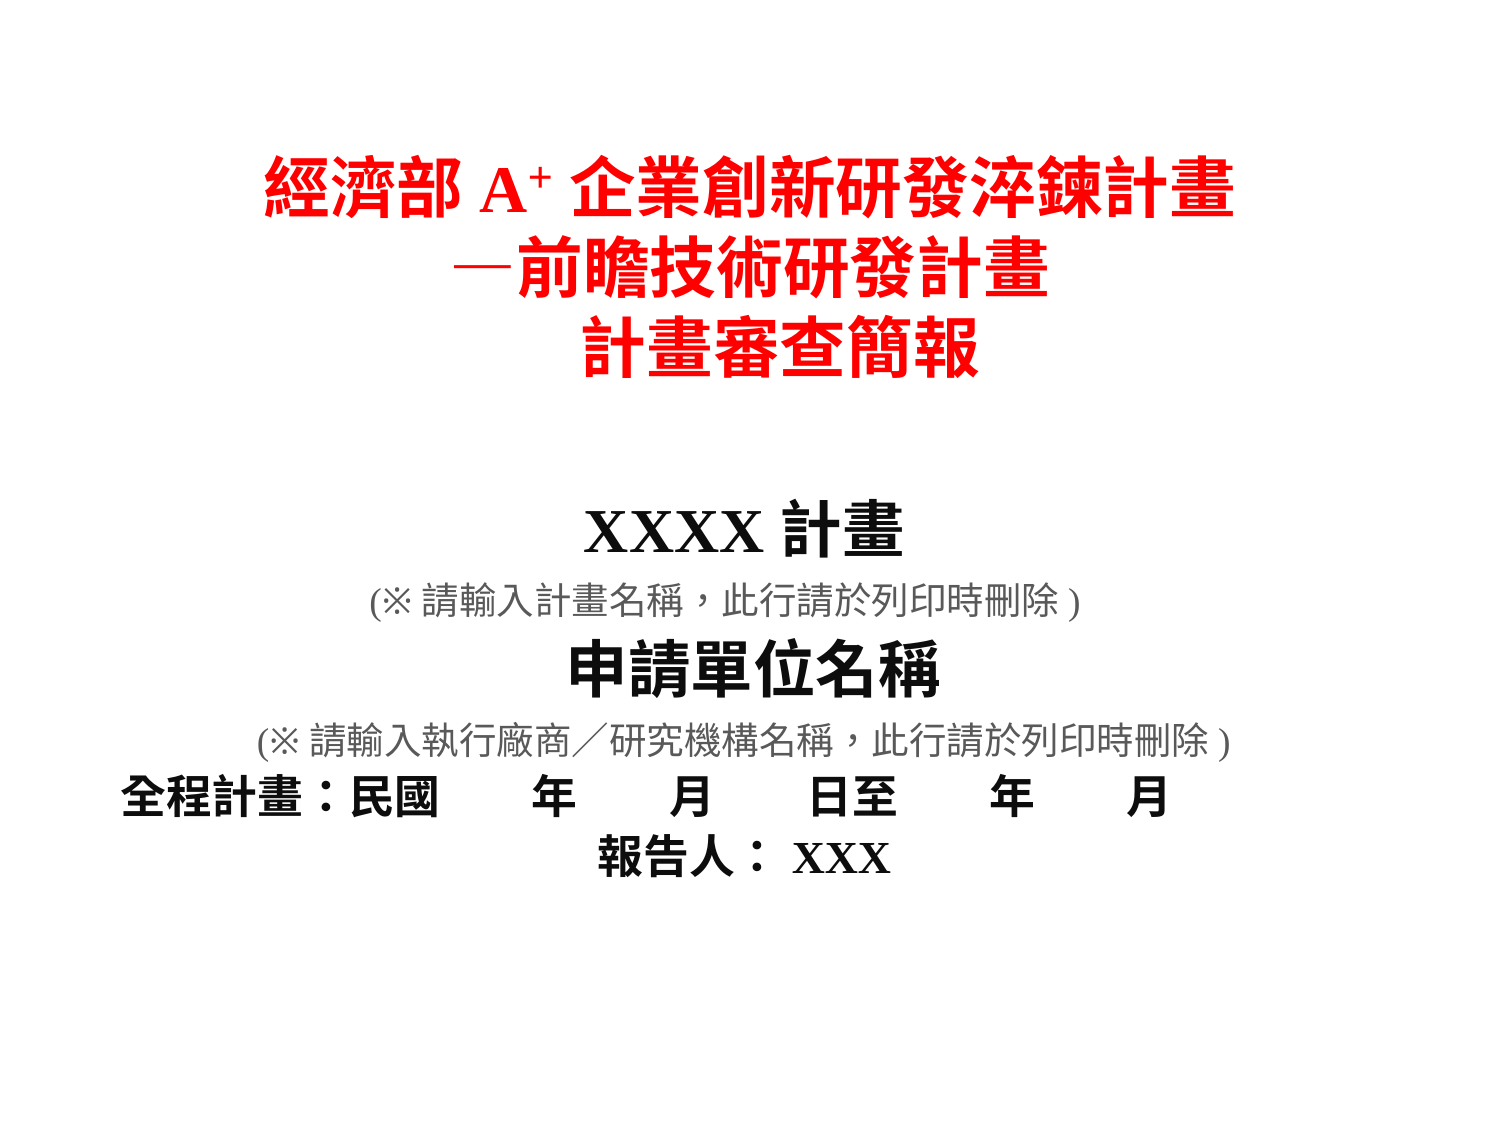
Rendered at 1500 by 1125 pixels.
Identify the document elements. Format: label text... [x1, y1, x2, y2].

text_box XXXX計畫 (※請輸入計畫名稱，此行請於列印時刪除) 申請單位名稱 (※請輸入執行廠商／研究機構名稱，此行請於列印時刪除) 全程計畫：民國 年 月 日至 年 月 報告人：XXX [41, 492, 1448, 932]
text_box 經濟部A+企業創新研發淬鍊計畫 —前瞻技術研發計畫 計畫審查簡報 [82, 90, 1418, 442]
